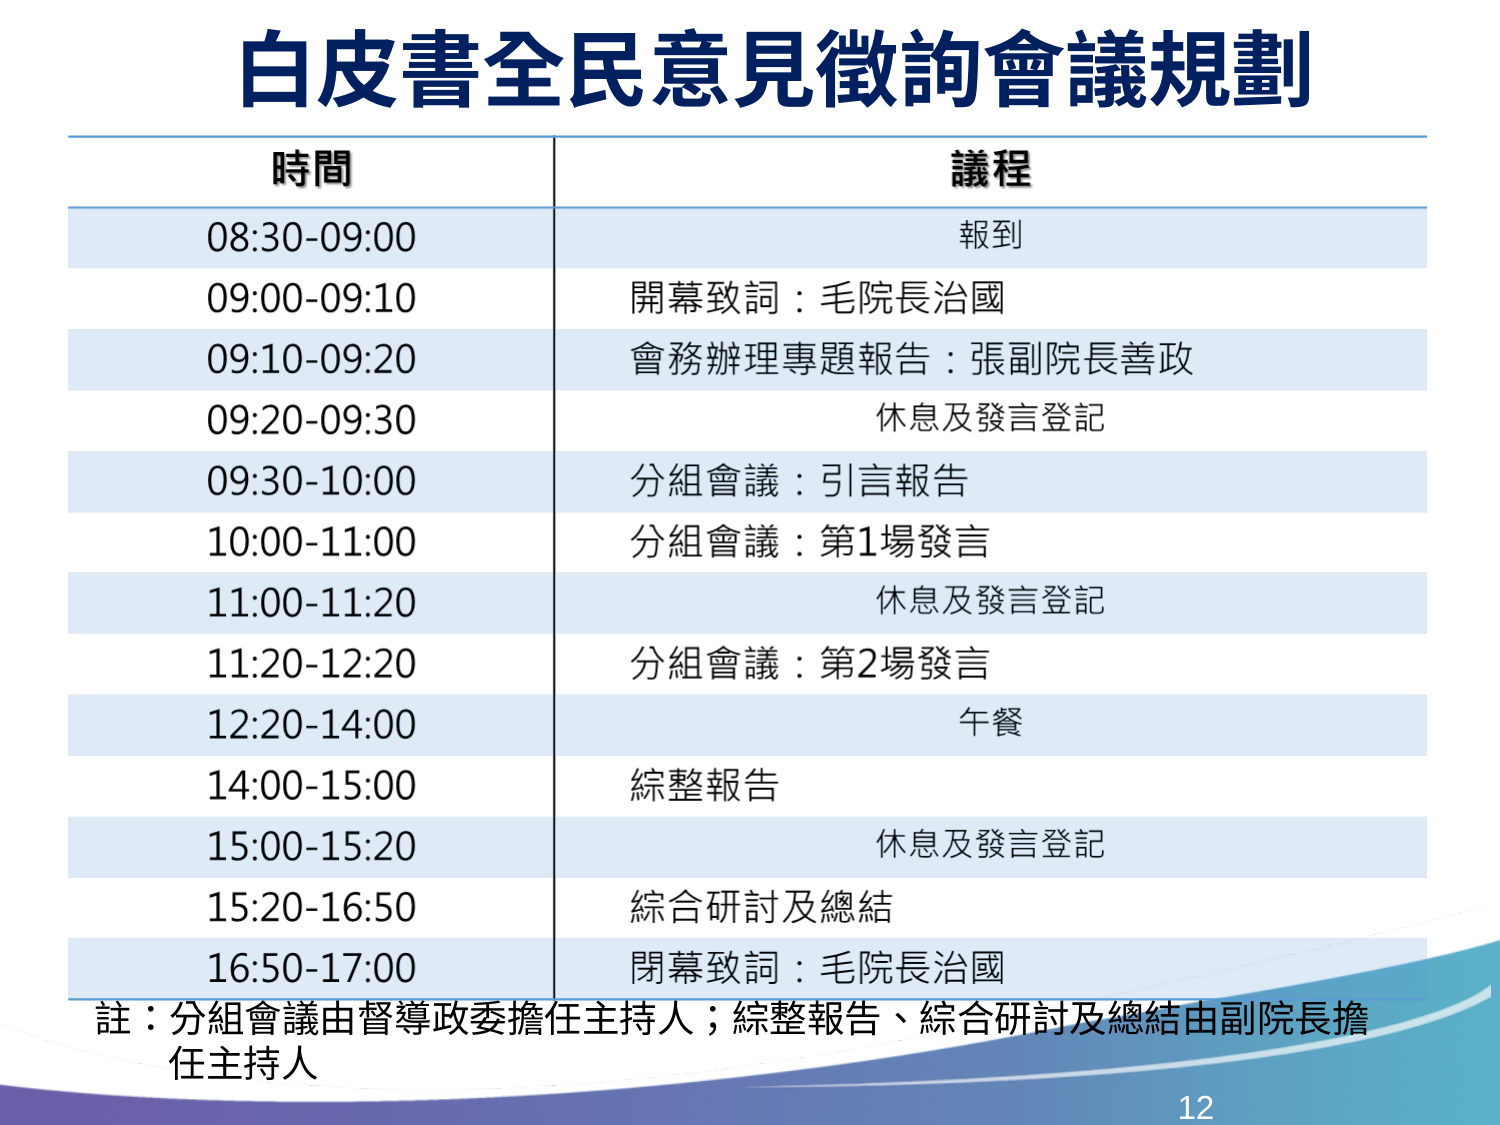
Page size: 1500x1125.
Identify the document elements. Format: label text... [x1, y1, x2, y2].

picture [68, 131, 1427, 1014]
text_box 白皮書全民意見徵詢會議規劃 [0, 21, 1500, 168]
text_box 註：分組會議由督導政委擔任主持人；綜整報告、綜合研討及總結由副院長擔任主持人 [79, 987, 1417, 1125]
